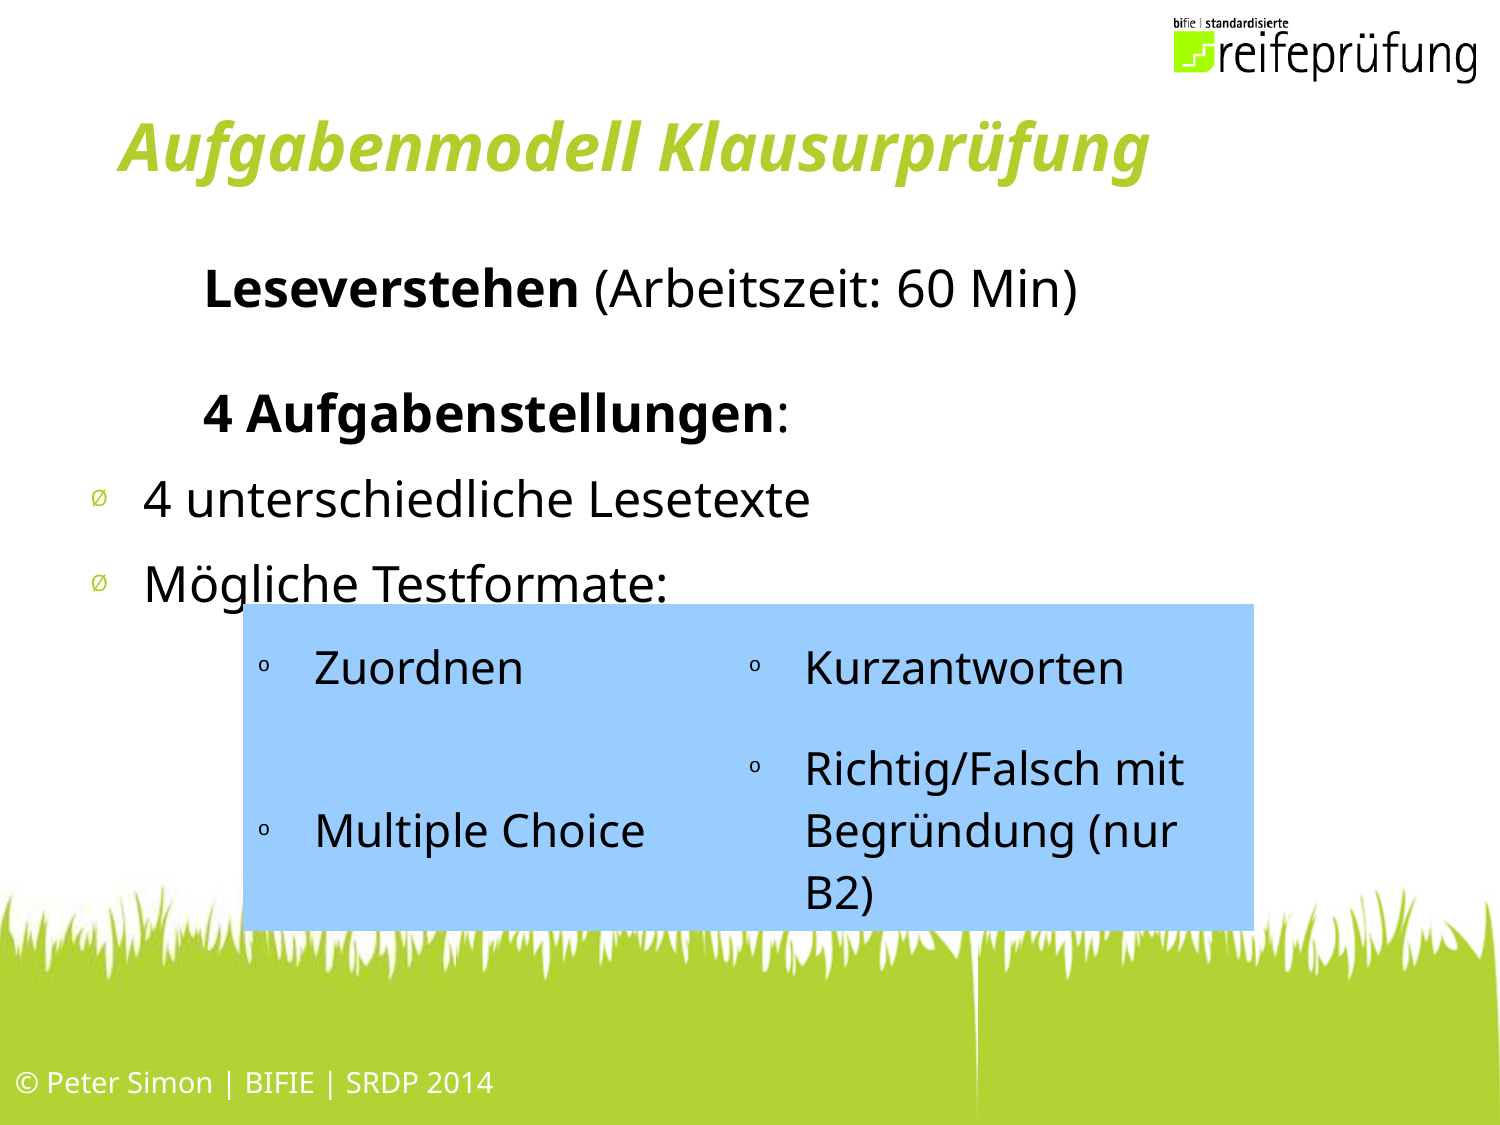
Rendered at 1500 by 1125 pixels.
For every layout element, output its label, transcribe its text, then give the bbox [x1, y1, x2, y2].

text_box Aufgabenmodell Klausurprüfung [106, 96, 1192, 263]
list Leseverstehen (Arbeitszeit: 60 Min) 4 Aufgabenstellungen: 4 unterschiedliche Lesetexte Mögliche Testformate: [58, 247, 1453, 981]
table_header Kurzantworten [734, 604, 1254, 728]
picture [0, 872, 1500, 1125]
table_cell Richtig/Falsch mit Begründung (nur B2) [734, 728, 1254, 931]
table_cell Multiple Choice [243, 728, 734, 931]
picture [1172, 14, 1476, 86]
table_header Zuordnen [243, 604, 734, 728]
